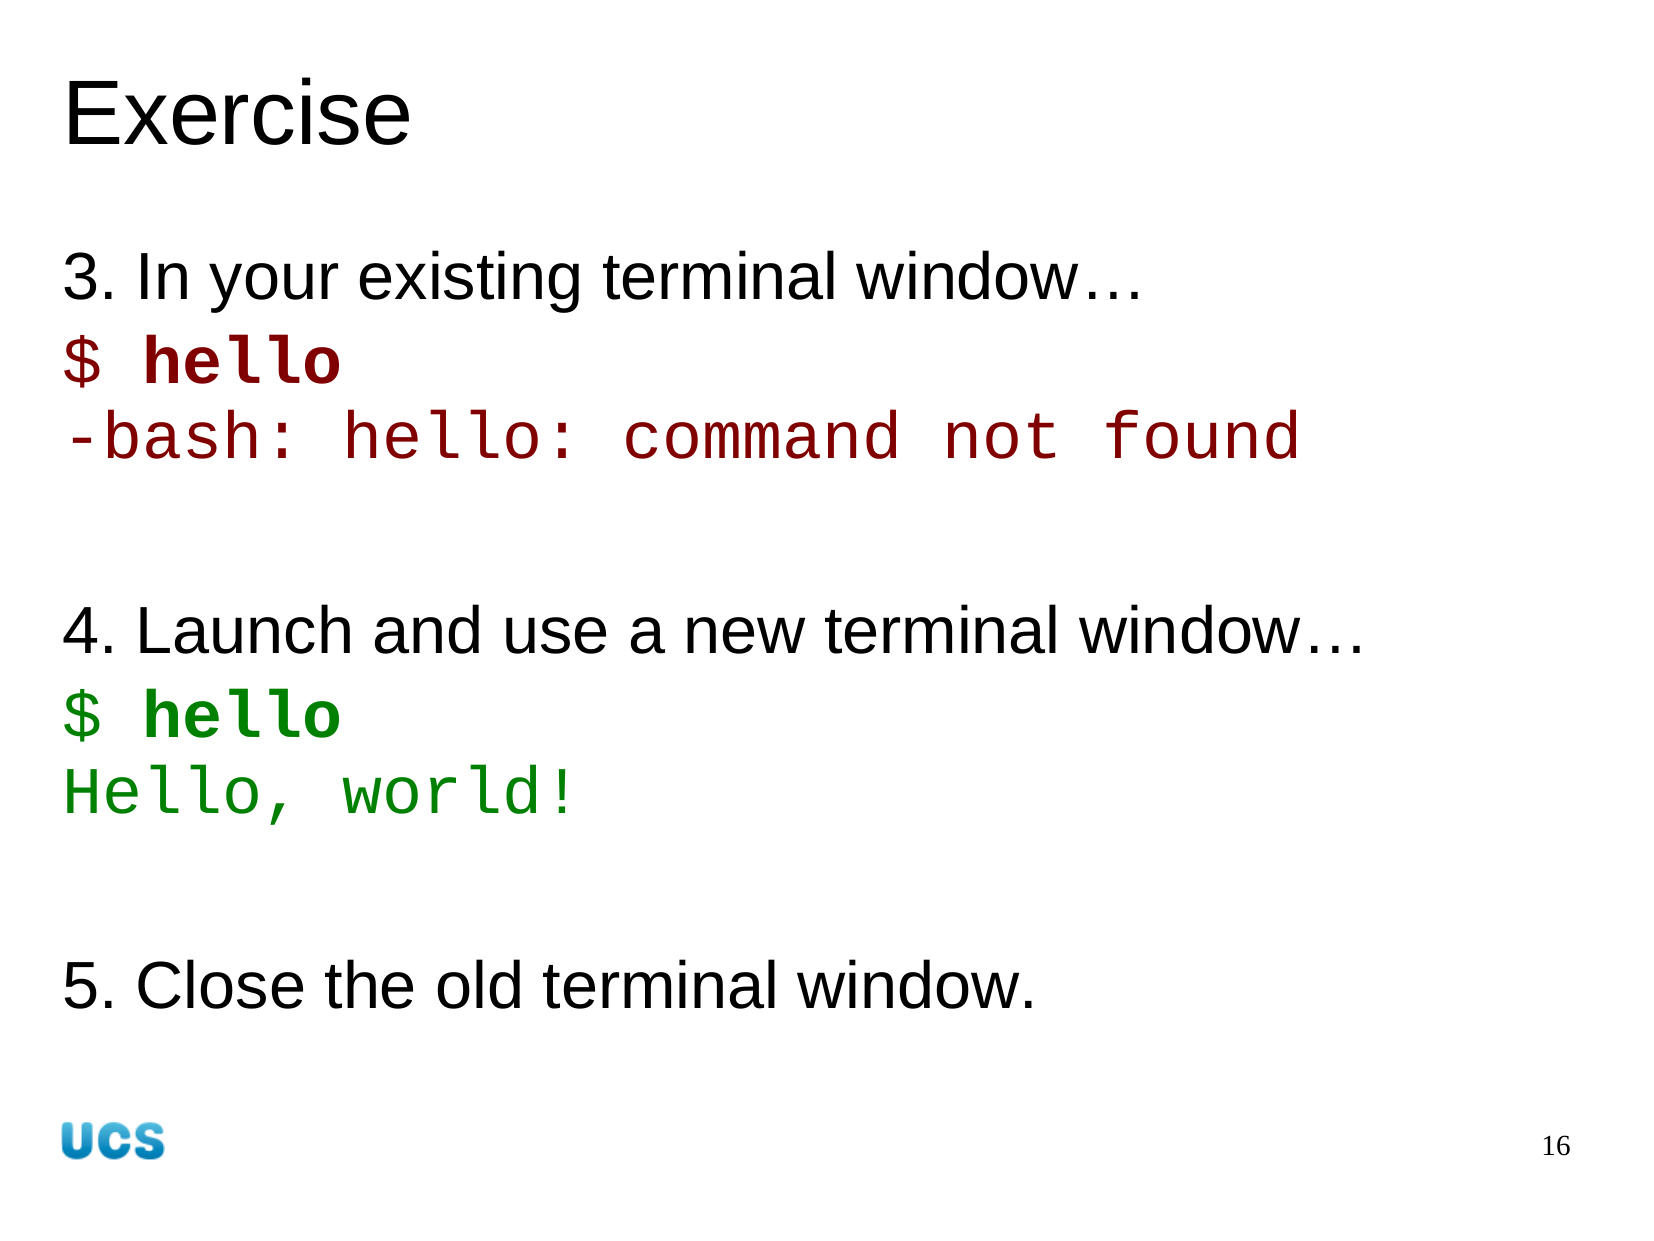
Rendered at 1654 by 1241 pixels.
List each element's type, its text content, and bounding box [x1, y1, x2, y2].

text_box $ hello Hello, world! [59, 679, 586, 837]
text_box 5. Close the old terminal window. [59, 944, 1046, 1026]
text_box $ hello -bash: hello: command not found [59, 324, 1306, 482]
text_box 3. In your existing terminal window… [59, 236, 1153, 317]
text_box Exercise [59, 59, 418, 168]
picture [61, 1121, 165, 1161]
text_box 4. Launch and use a new terminal window… [59, 590, 1377, 672]
